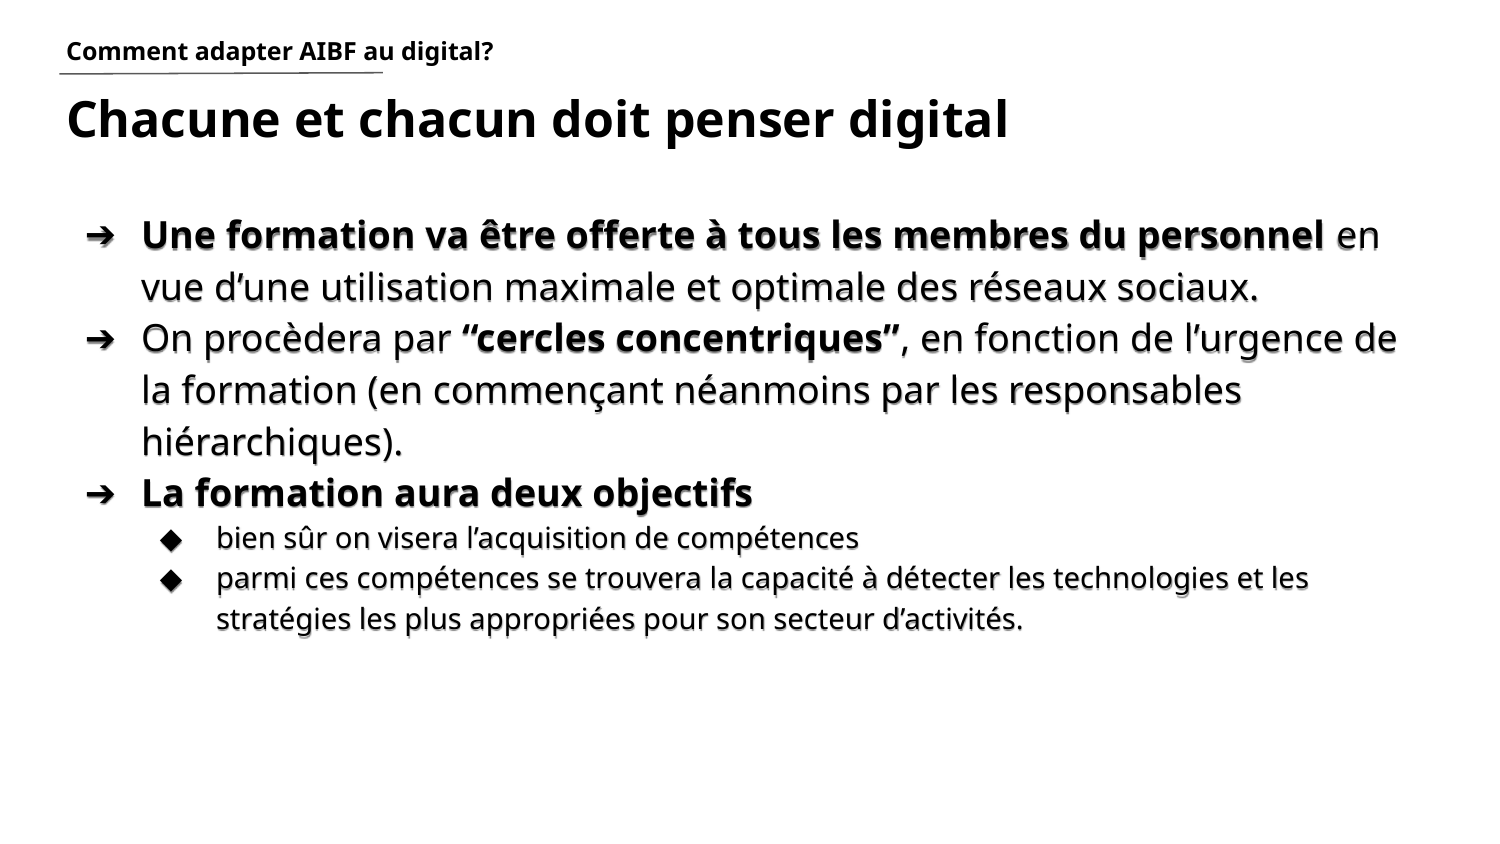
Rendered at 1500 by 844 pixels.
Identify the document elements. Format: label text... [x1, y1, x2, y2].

title Chacune et chacun doit penser digital [51, 72, 1449, 167]
text_box Comment adapter AIBF au digital? [51, 20, 542, 73]
list Une formation va être offerte à tous les membres du personnel en vue d’une utilisation maximale et optimale des réseaux sociaux. On procèdera par “cercles concentriques”, en fonction de l’urgence de la formation (en commençant néanmoins par les responsables hiérarchiques). La formation aura deux objectifs bien sûr on visera l’acquisition de compétences parmi ces compétences se trouvera la capacité à détecter les technologies et les stratégies les plus appropriées pour son secteur d’activités. [51, 189, 1449, 750]
